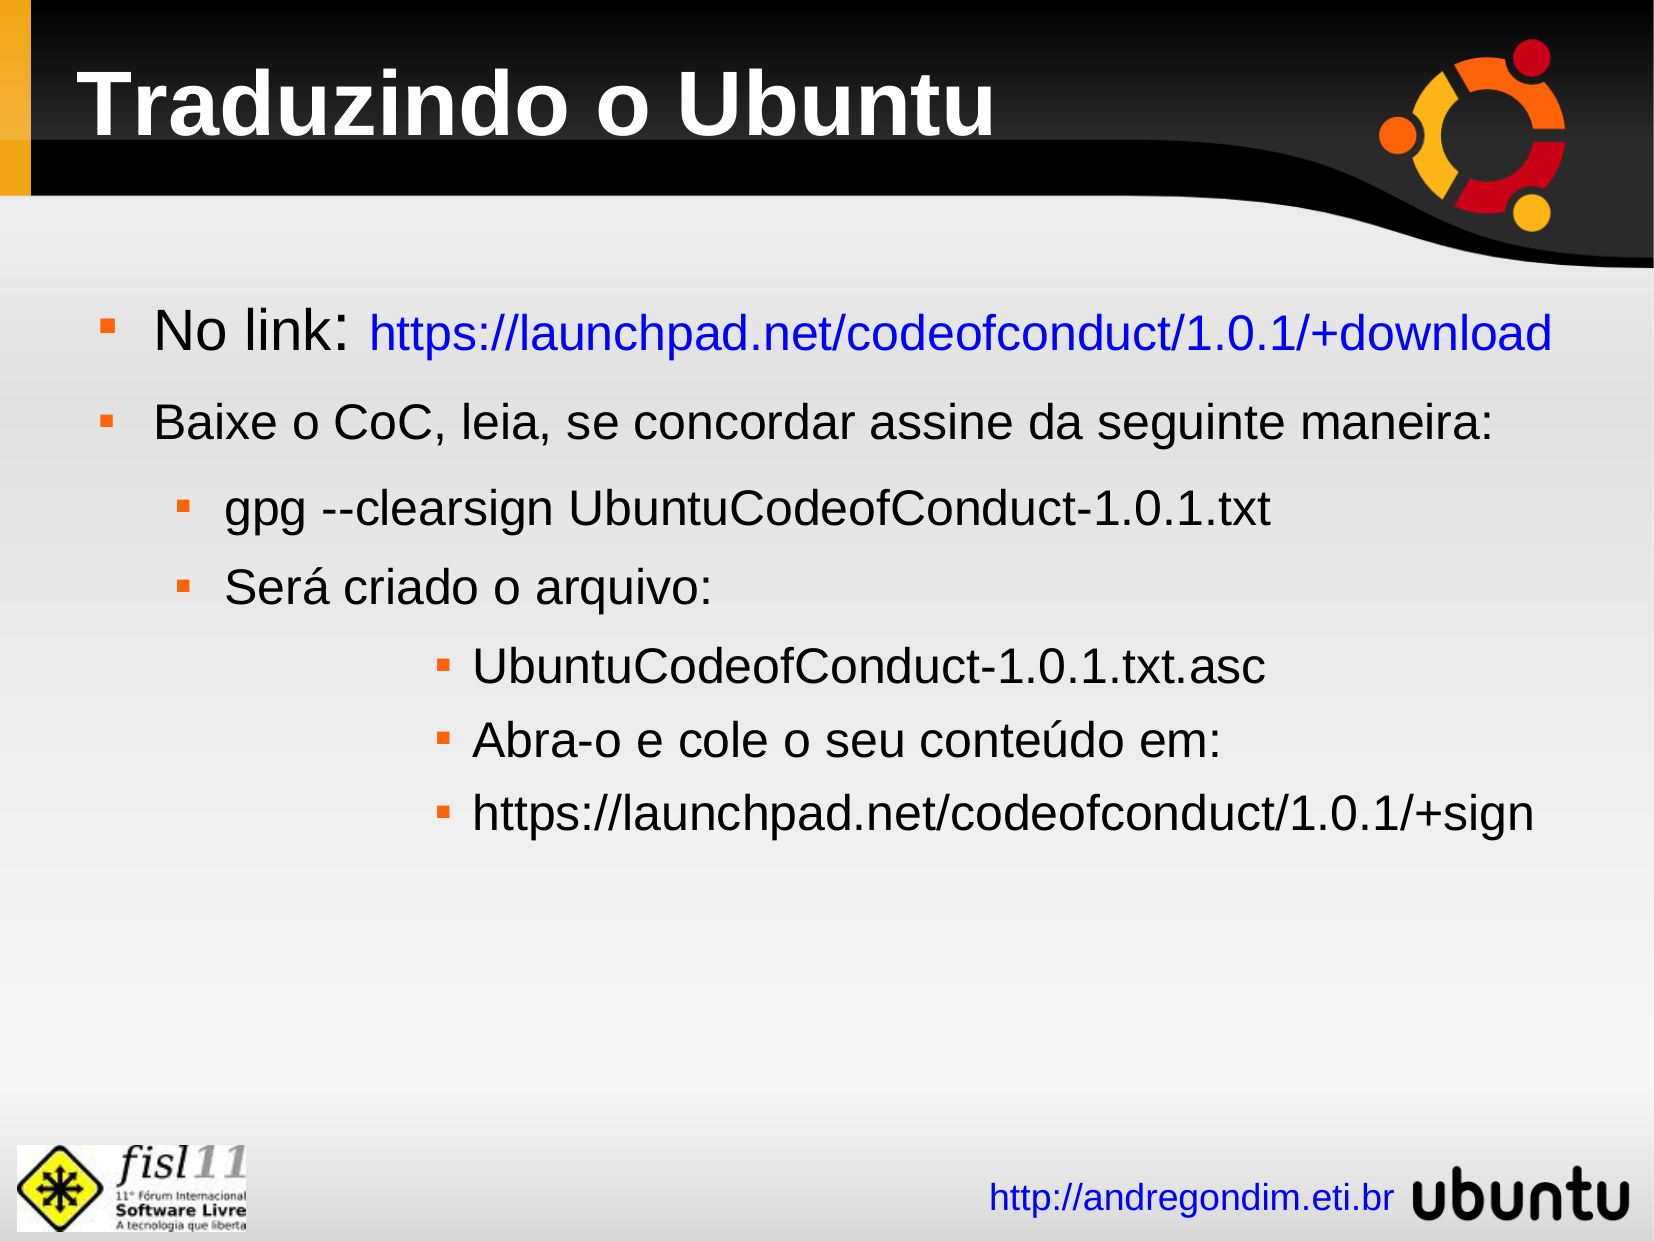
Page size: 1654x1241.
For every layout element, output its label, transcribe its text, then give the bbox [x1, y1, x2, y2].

title Traduzindo o Ubuntu [76, 0, 1565, 208]
list No link: https://launchpad.net/codeofconduct/1.0.1/+download Baixe o CoC, leia, se concordar assine da seguinte maneira: gpg --clearsign UbuntuCodeofConduct-1.0.1.txt Será criado o arquivo: UbuntuCodeofConduct-1.0.1.txt.asc Abra-o e cole o seu conteúdo em: https://launchpad.net/codeofconduct/1.0.1/+sign [82, 290, 1571, 945]
picture [0, 0, 1654, 1241]
